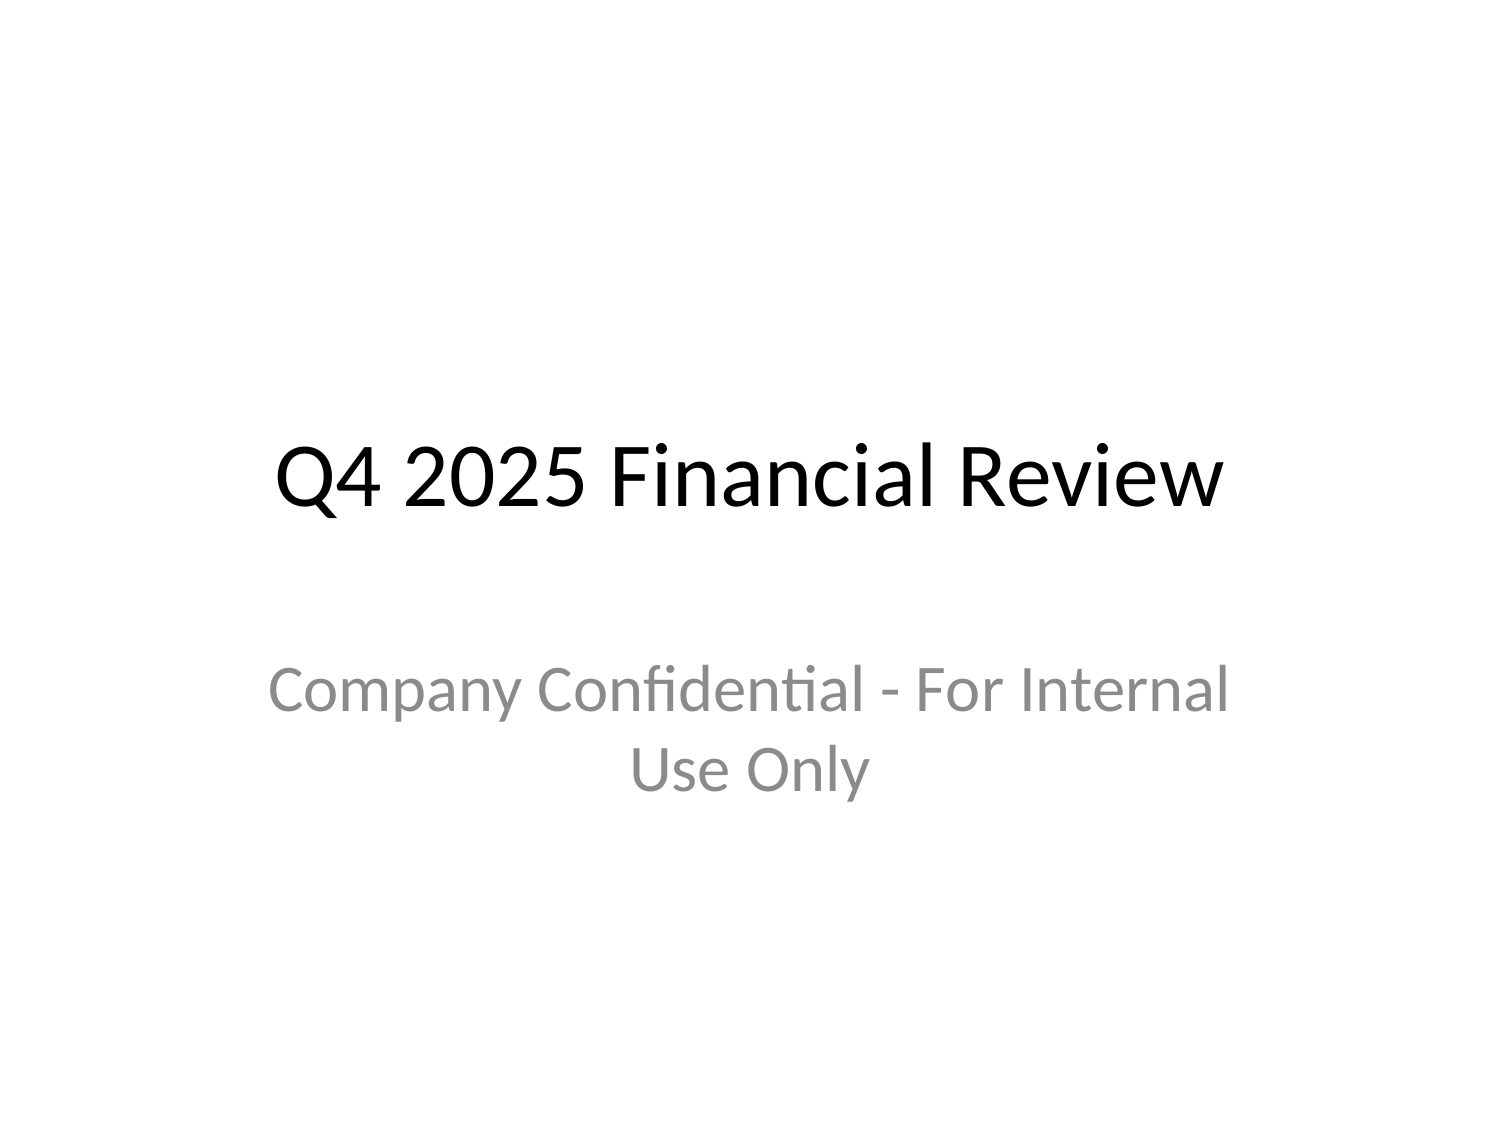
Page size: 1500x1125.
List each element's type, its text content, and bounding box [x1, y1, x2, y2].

subtitle Company Confidential - For Internal Use Only [225, 637, 1275, 925]
title Q4 2025 Financial Review [112, 349, 1388, 591]
